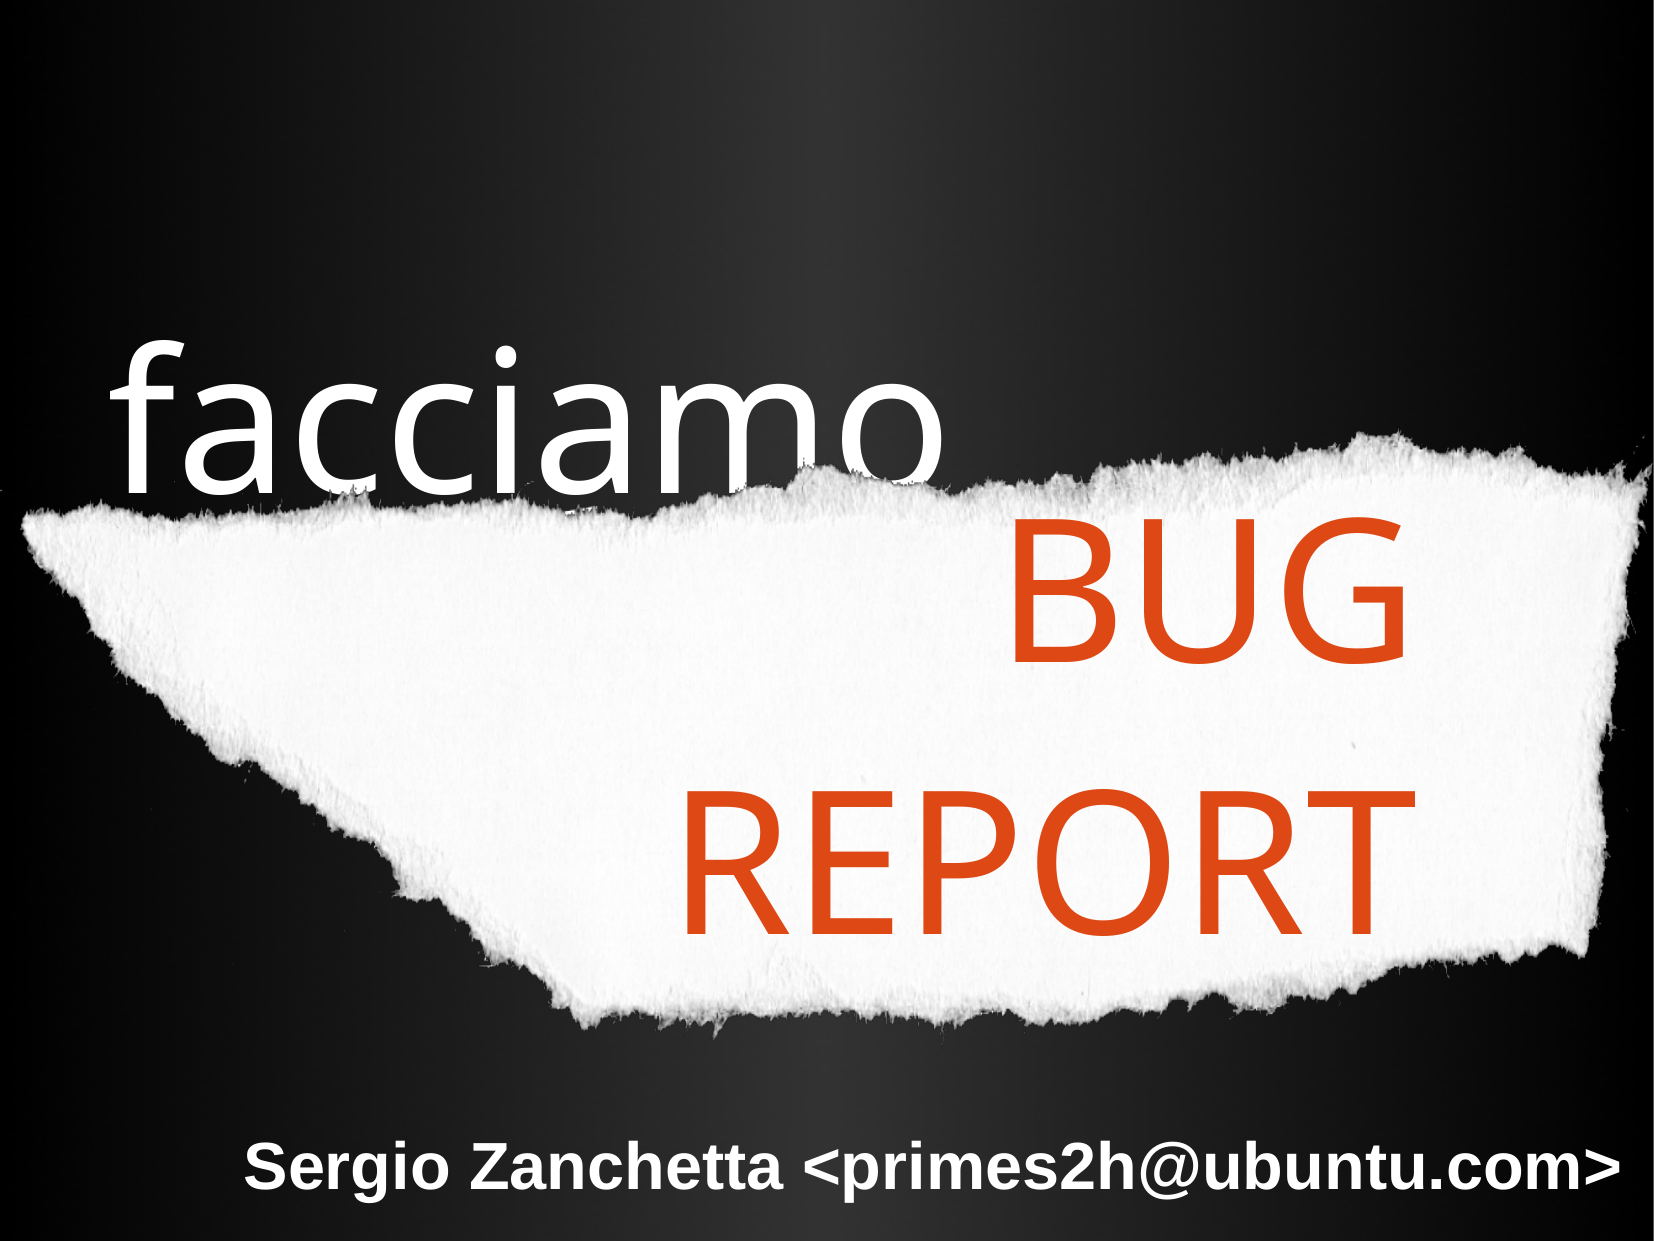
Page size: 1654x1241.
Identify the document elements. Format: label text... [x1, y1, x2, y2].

text_box Sergio Zanchetta <primes2h@ubuntu.com> [10, 1057, 1639, 1213]
text_box BUG REPORT [385, 441, 1433, 965]
text_box facciamo [93, 271, 943, 416]
picture [0, 0, 1654, 1241]
